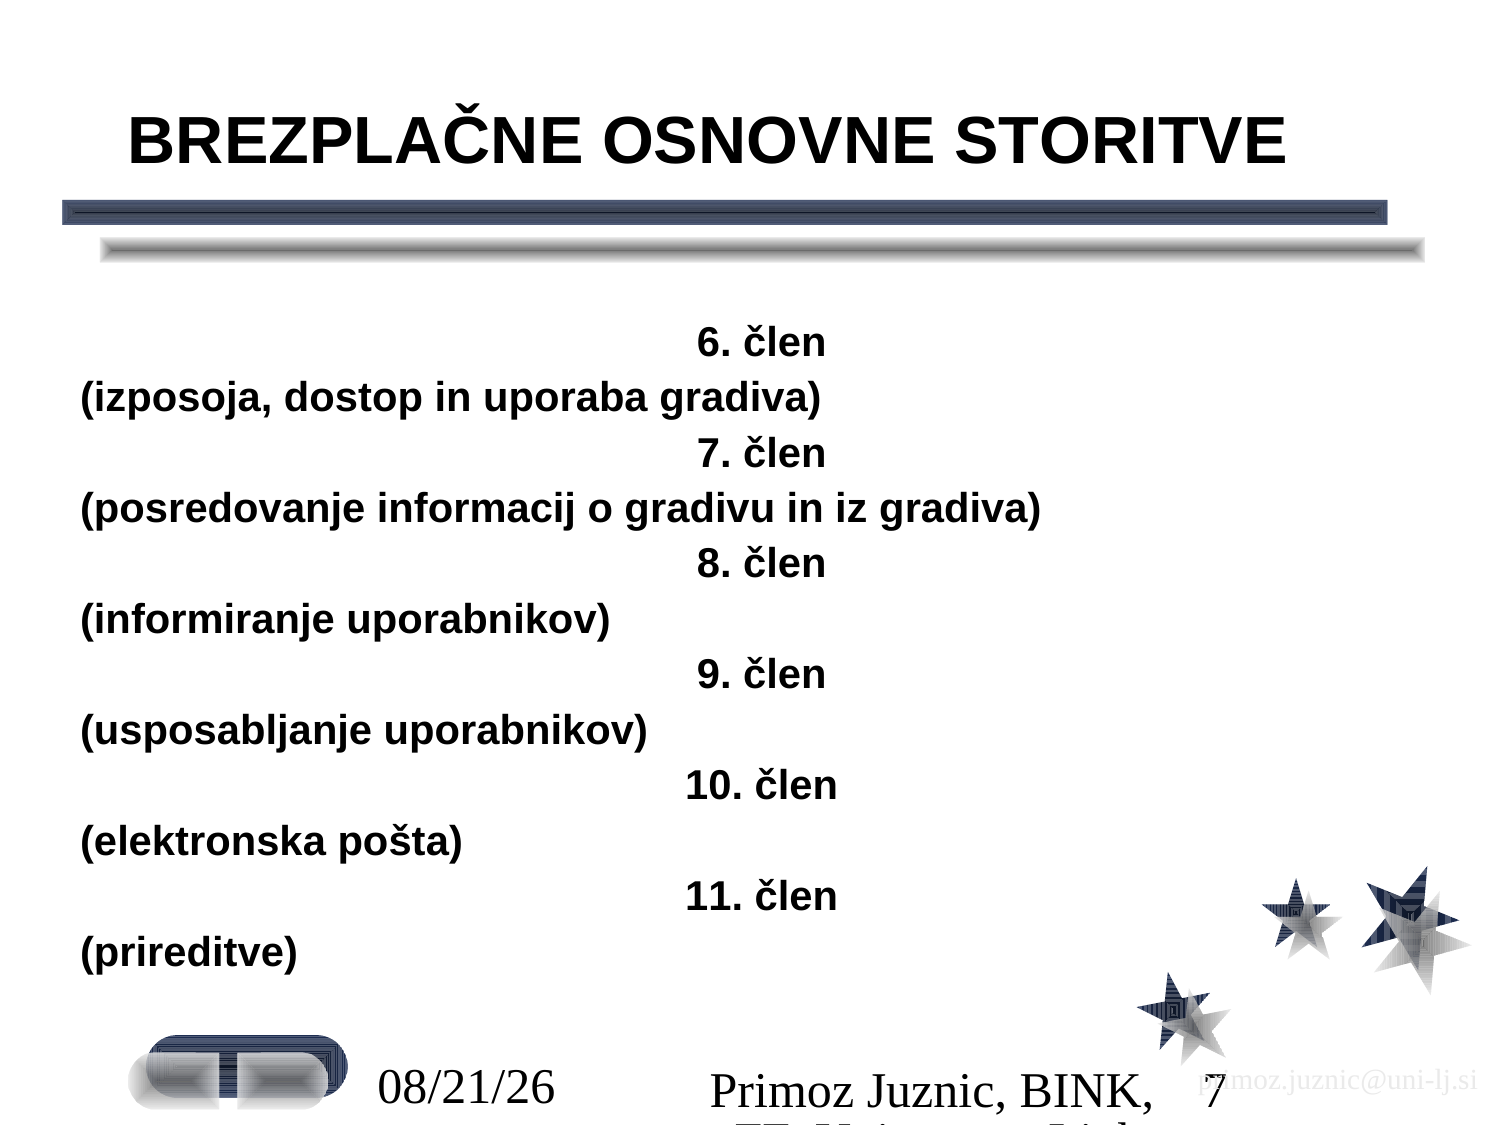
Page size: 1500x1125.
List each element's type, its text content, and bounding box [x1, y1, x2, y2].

list 6. člen (izposoja, dostop in uporaba gradiva) 7. člen (posredovanje informacij o gradivu in iz gradiva) 8. člen (informiranje uporabnikov) 9. člen (usposabljanje uporabnikov) 10. člen (elektronska pošta) 11. člen (prireditve) [64, 312, 1459, 988]
title BREZPLAČNE OSNOVNE STORITVE [112, 37, 1388, 185]
